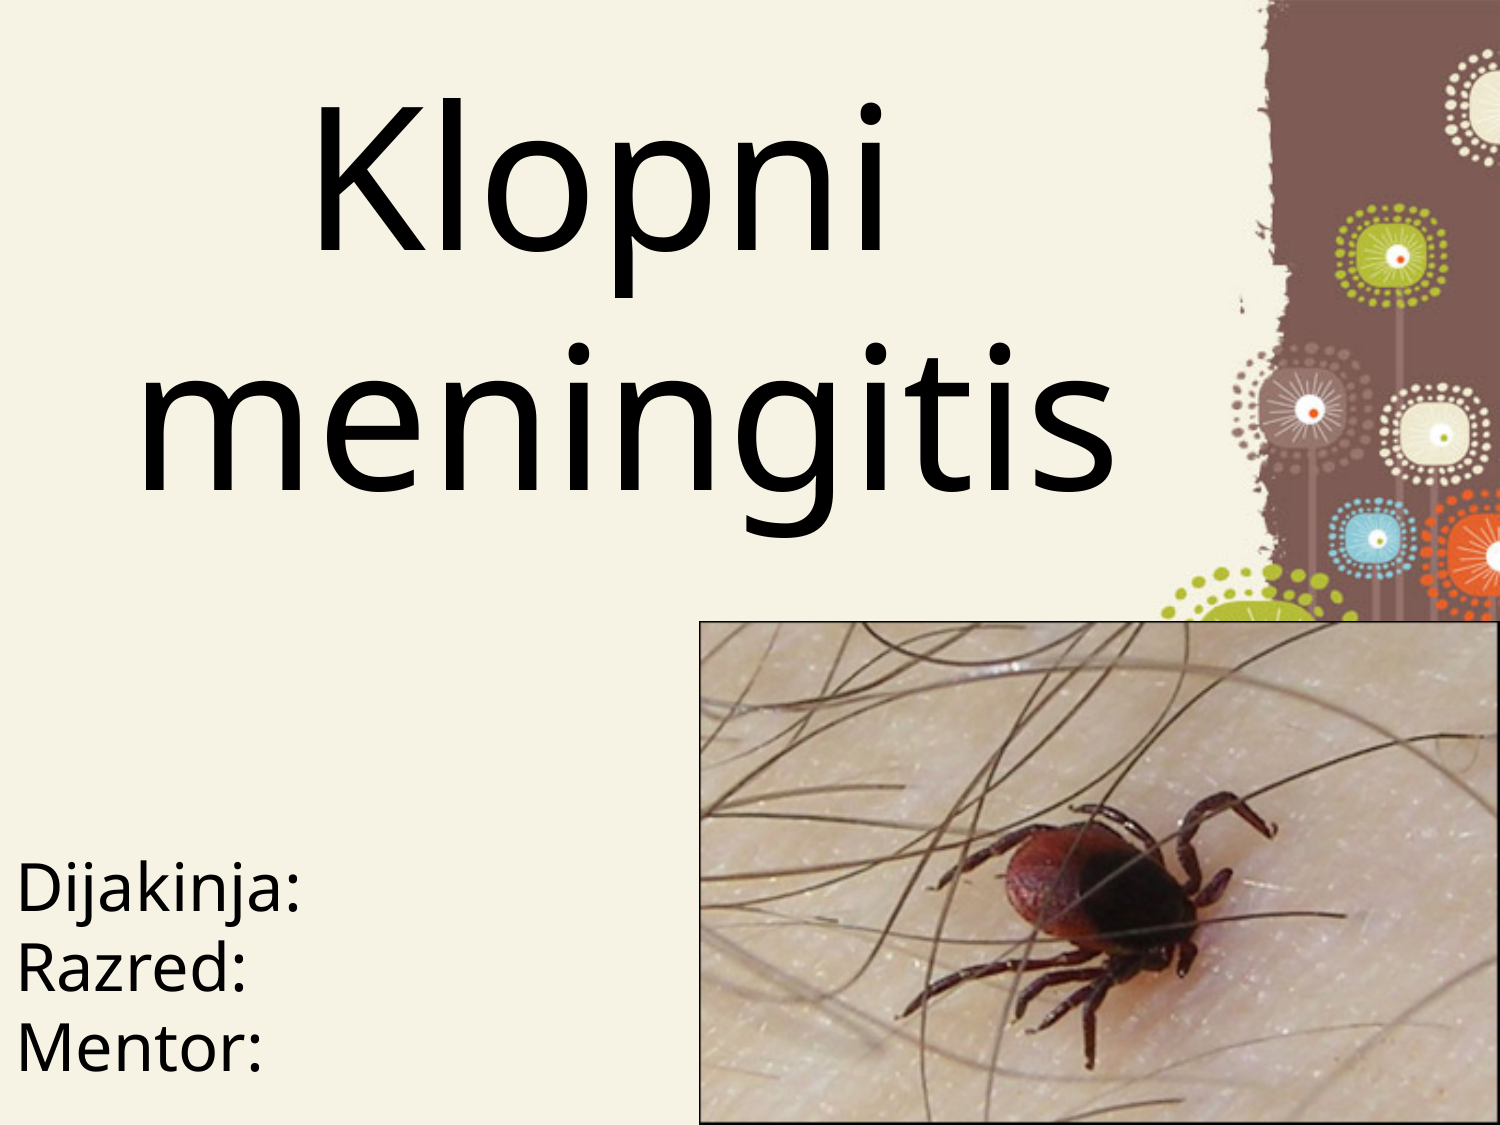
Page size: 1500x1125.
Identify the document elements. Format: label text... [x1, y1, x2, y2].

subtitle Dijakinja: Razred: Mentor: [0, 837, 699, 1125]
picture [0, 0, 1500, 1125]
title Klopni meningitis [0, 42, 1282, 520]
